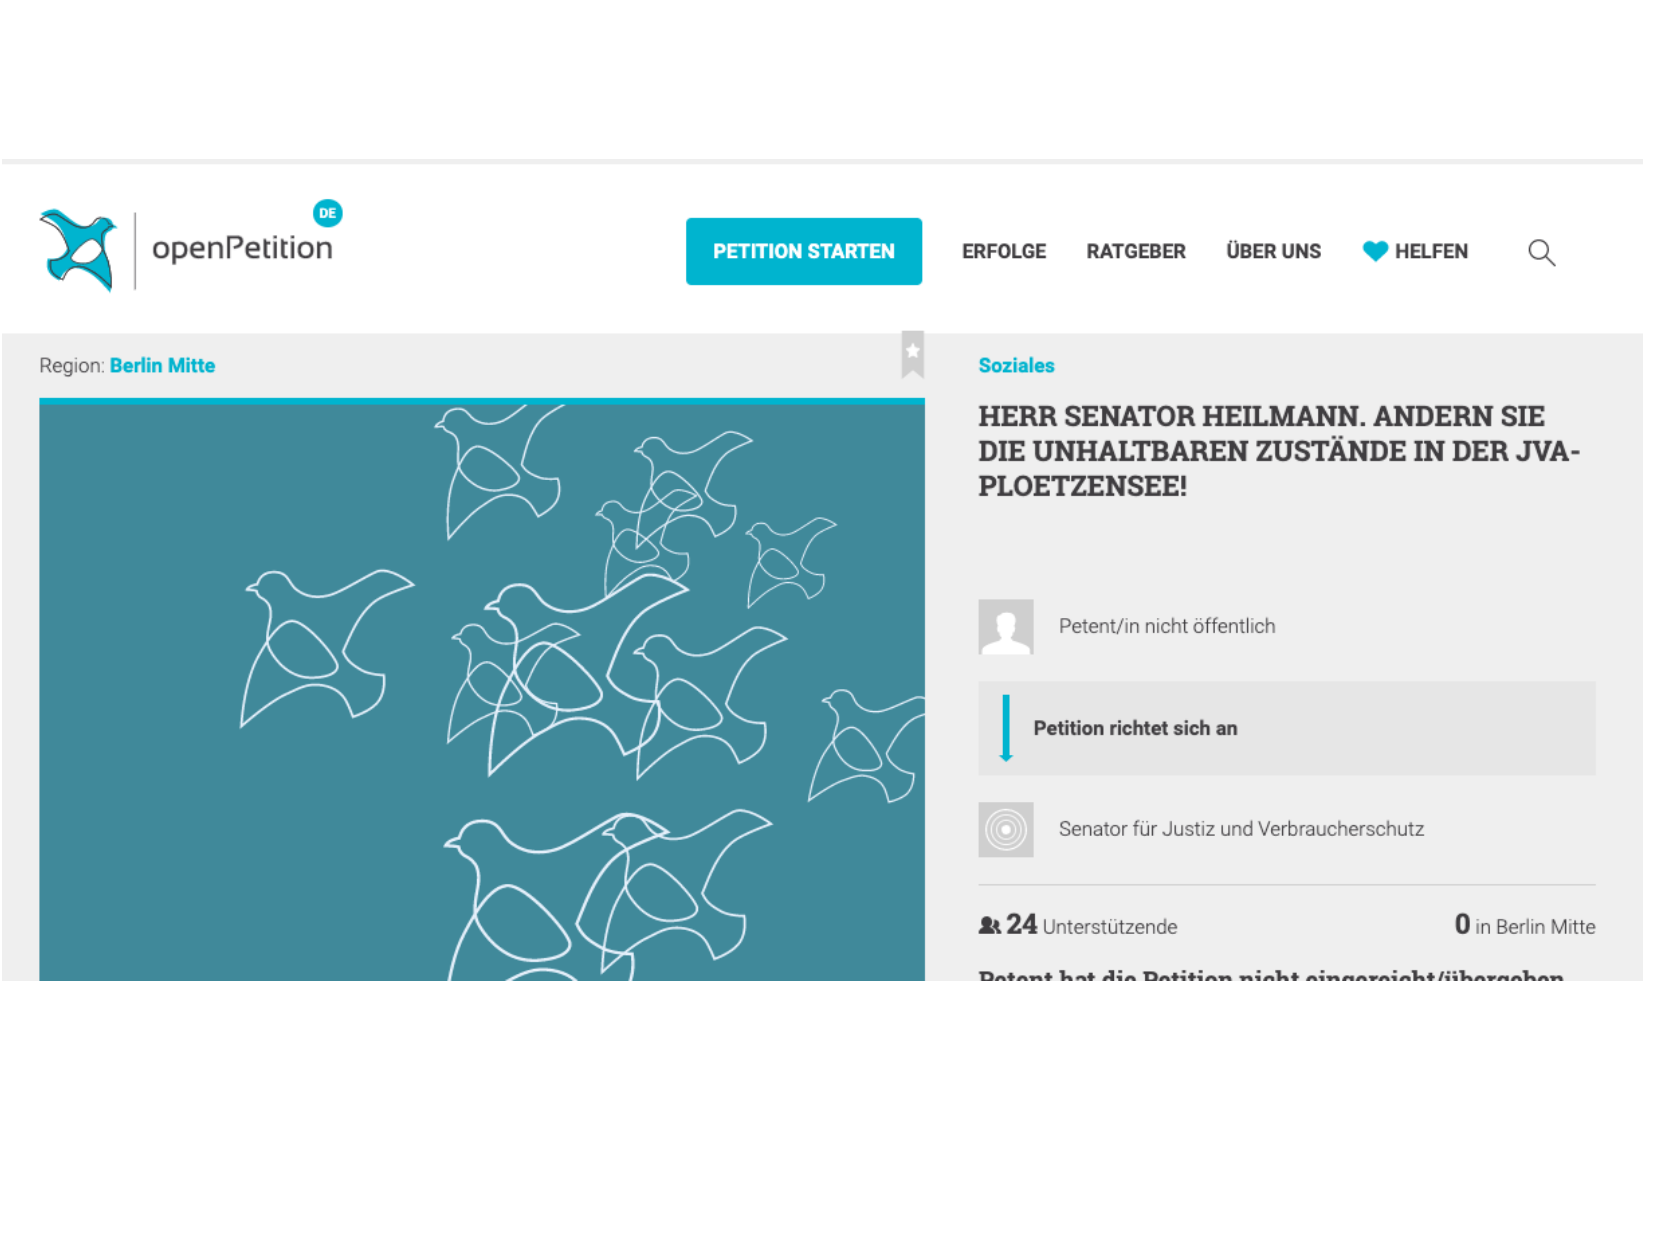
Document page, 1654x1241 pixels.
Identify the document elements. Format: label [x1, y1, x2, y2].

picture [2, 159, 1643, 981]
